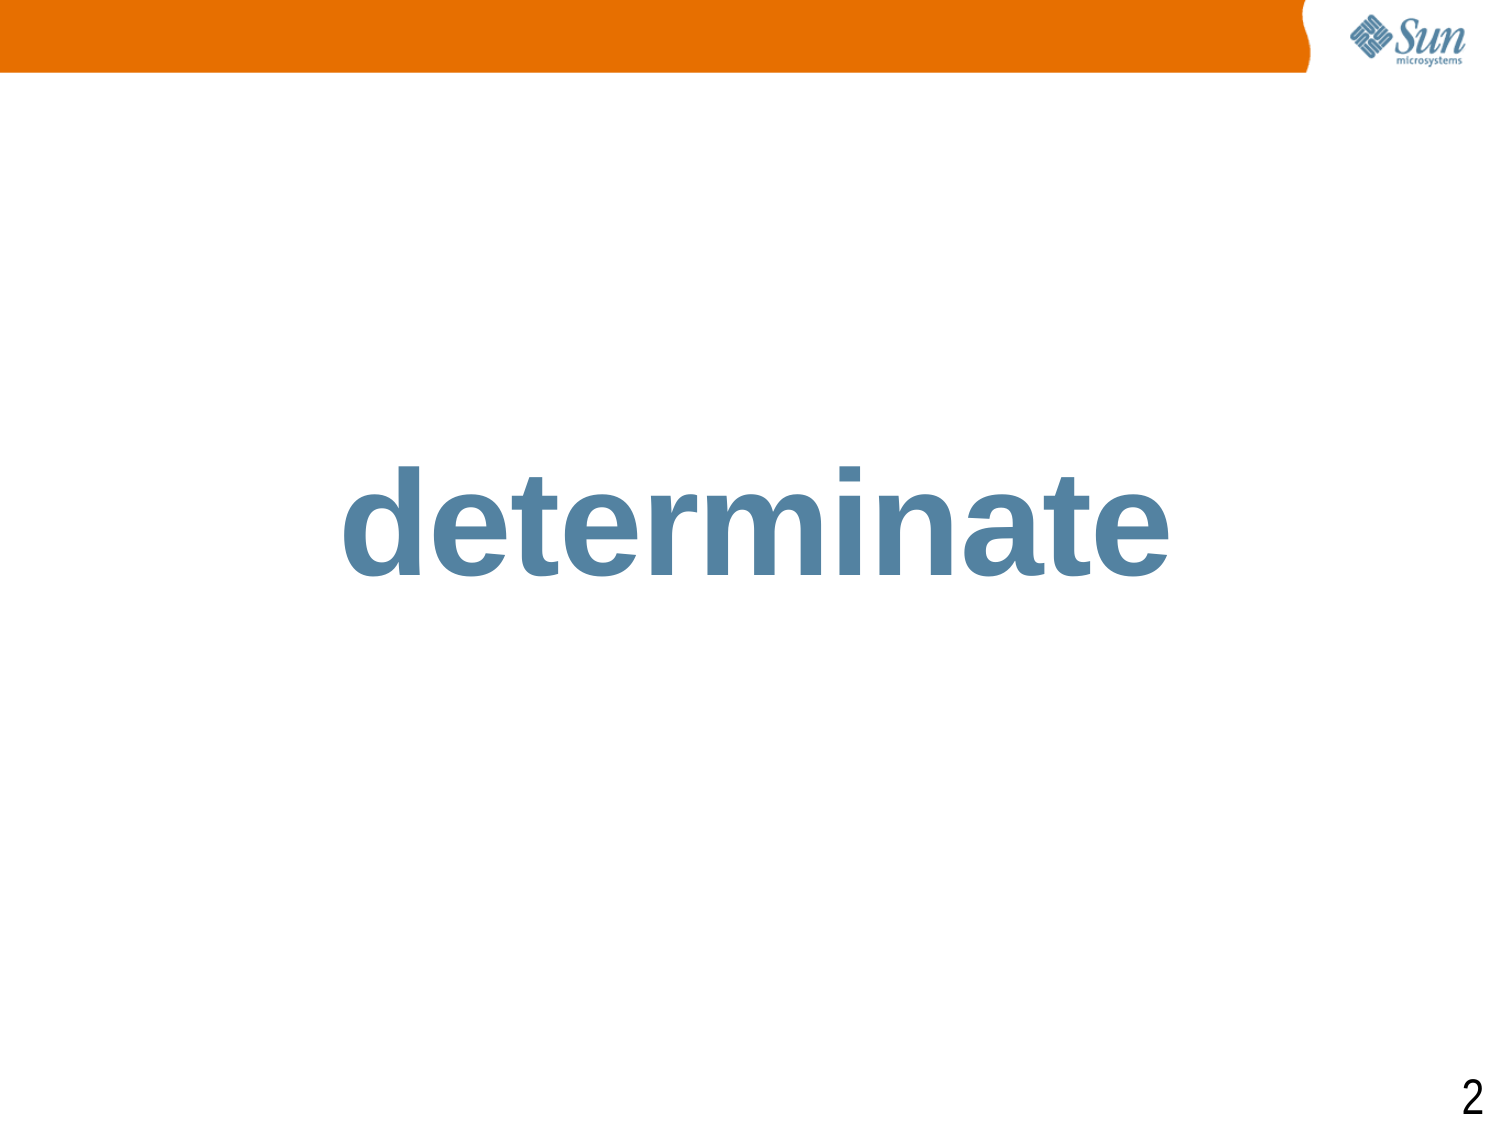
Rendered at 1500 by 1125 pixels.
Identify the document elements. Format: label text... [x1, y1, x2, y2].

title determinate [75, 388, 1438, 673]
picture [0, 0, 1500, 75]
